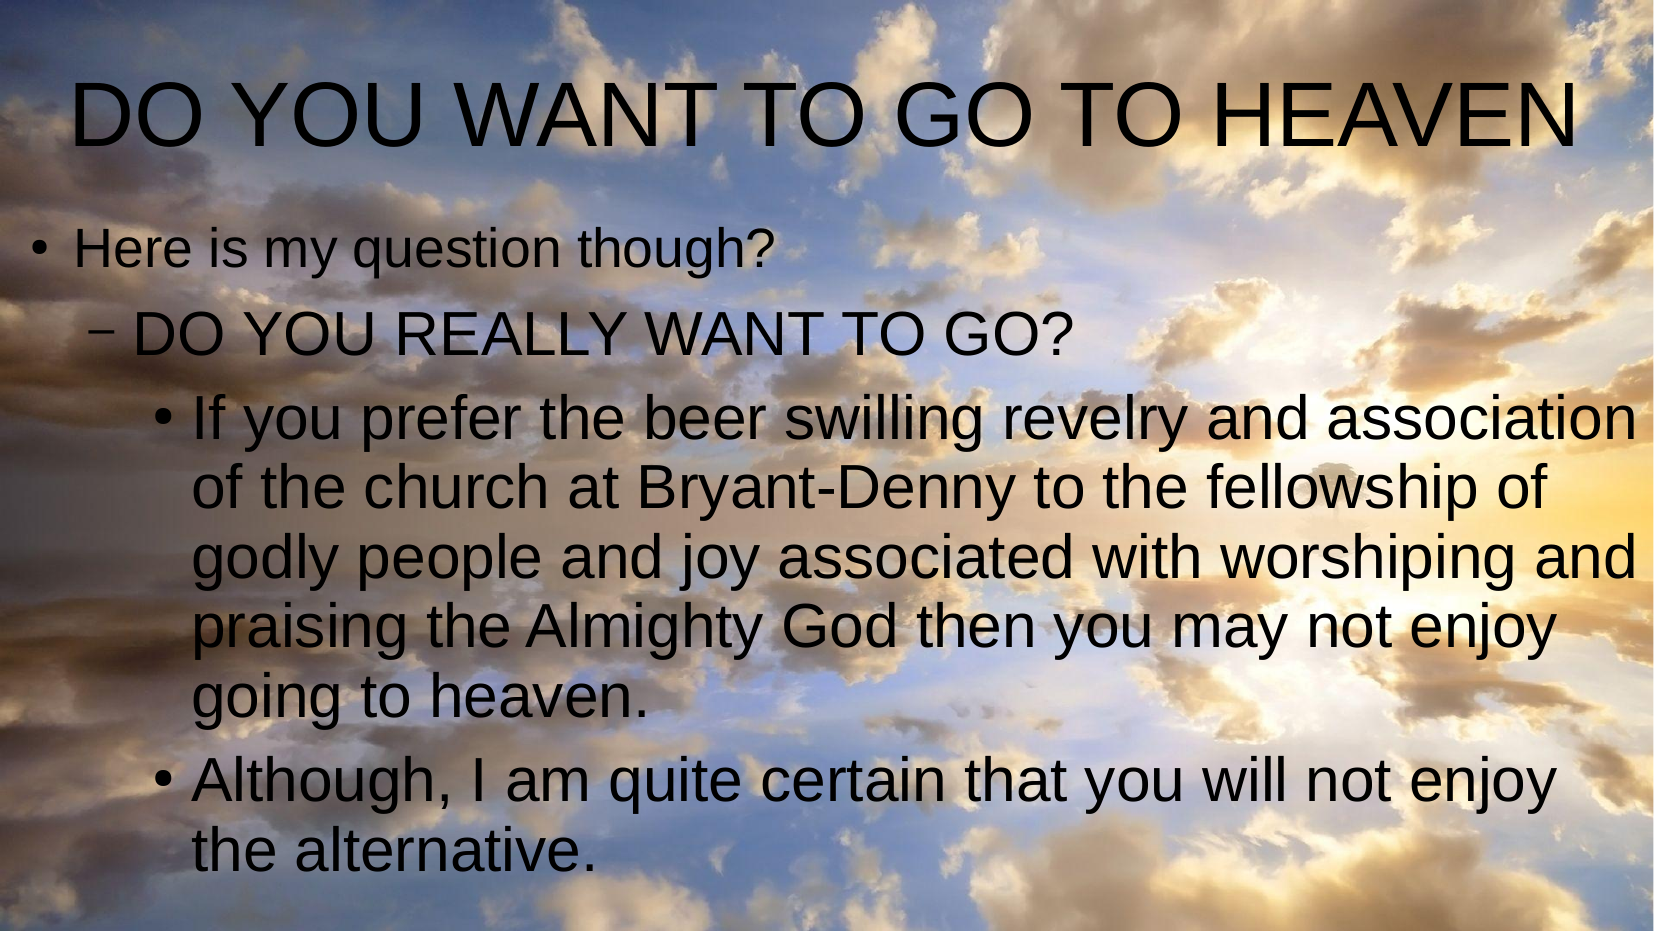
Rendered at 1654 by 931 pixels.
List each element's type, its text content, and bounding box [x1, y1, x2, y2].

list Here is my question though? DO YOU REALLY WANT TO GO? If you prefer the beer swilling revelry and association of the church at Bryant-Denny to the fellowship of godly people and joy associated with worshiping and praising the Almighty God then you may not enjoy going to heaven. Although, I am quite certain that you will not enjoy the alternative. [15, 217, 1651, 931]
picture [0, 0, 1654, 931]
title DO YOU WANT TO GO TO HEAVEN [45, 12, 1606, 217]
